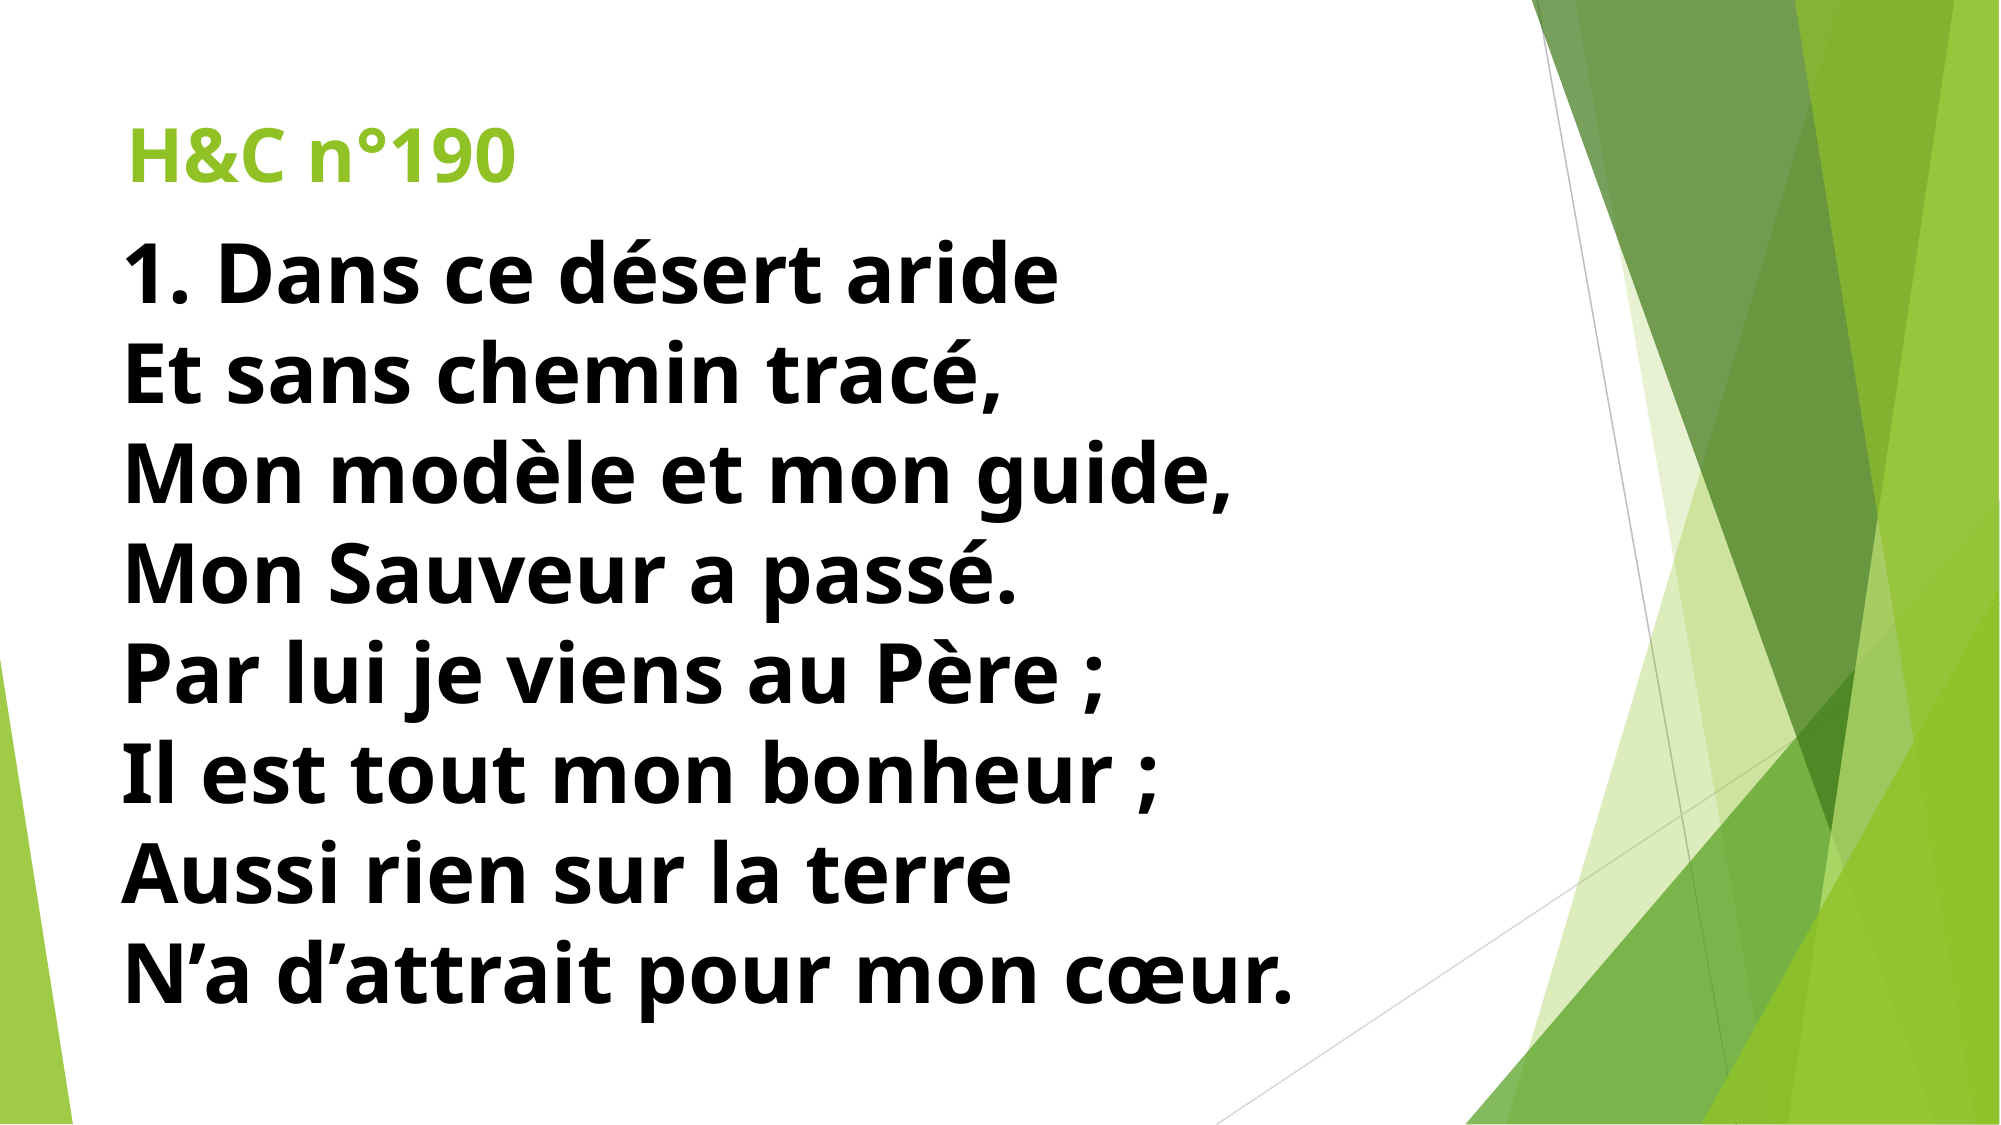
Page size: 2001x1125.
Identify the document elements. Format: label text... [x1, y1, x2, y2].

text_box H&C n°190 [111, 99, 1522, 212]
text_box 1. Dans ce désert aride Et sans chemin tracé, Mon modèle et mon guide, Mon Sauveur a passé. Par lui je viens au Père ; Il est tout mon bonheur ; Aussi rien sur la terre N’a d’attrait pour mon cœur. [106, 212, 1961, 1074]
